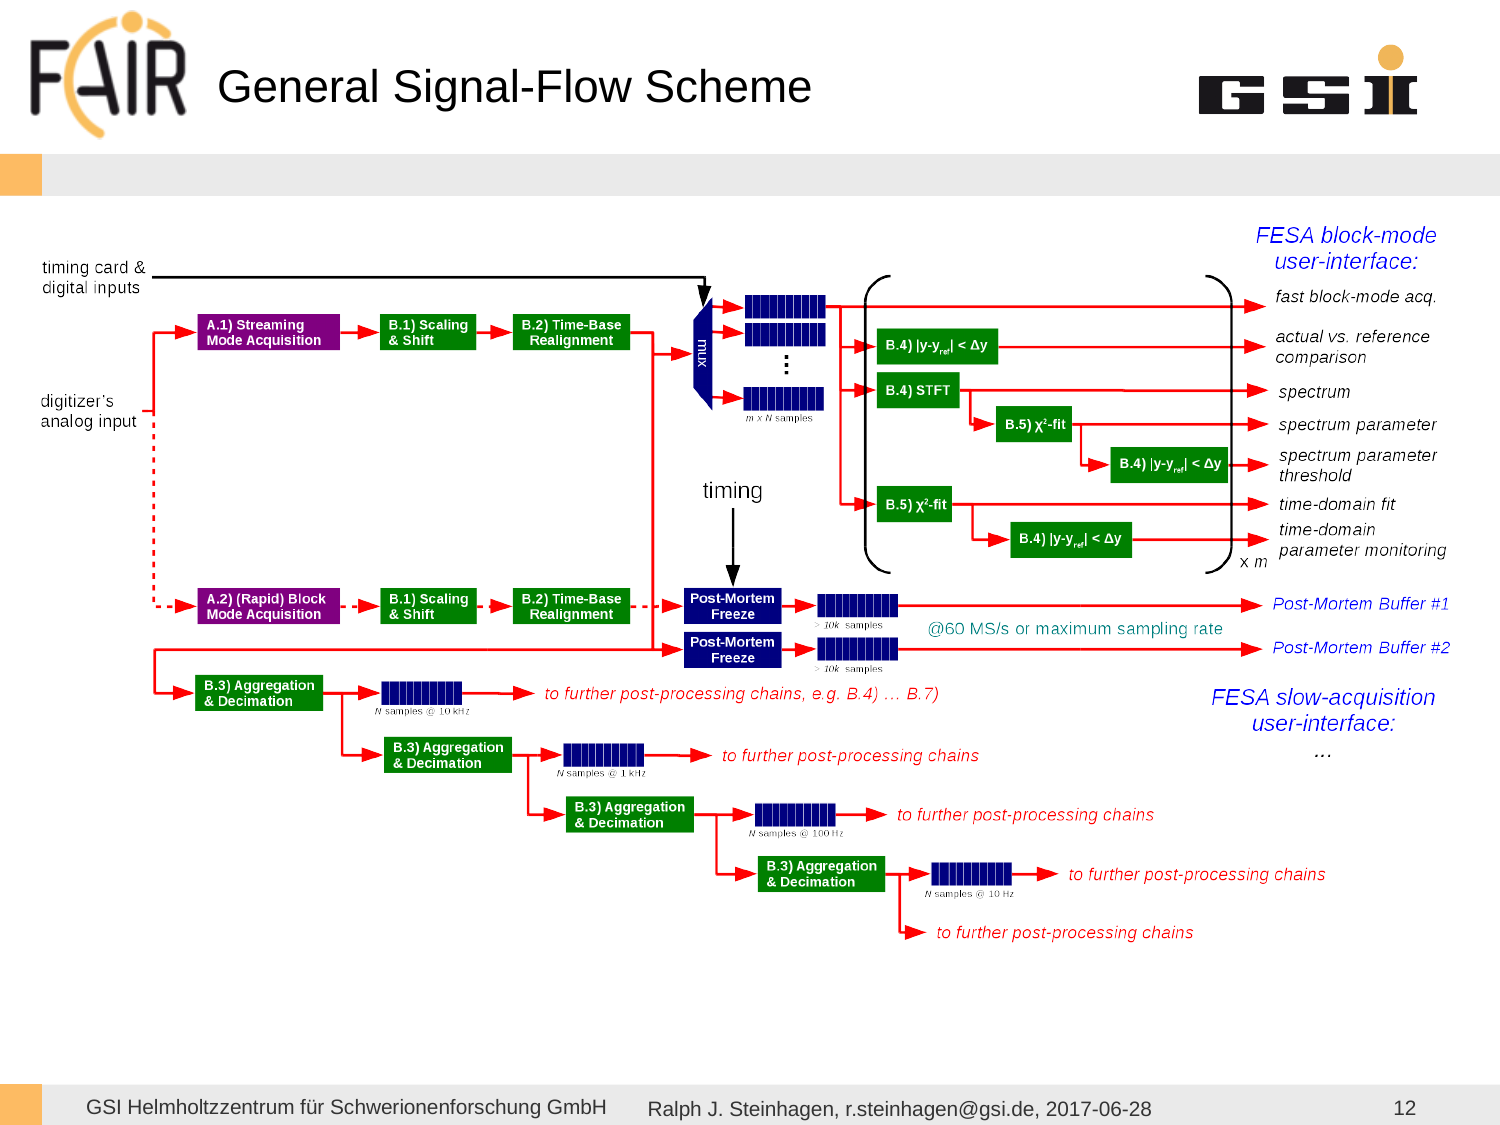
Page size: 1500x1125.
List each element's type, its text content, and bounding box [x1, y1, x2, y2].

picture [1197, 42, 1419, 117]
picture [30, 9, 187, 141]
title General Signal-Flow Scheme [217, 20, 1180, 147]
picture [33, 212, 1453, 969]
